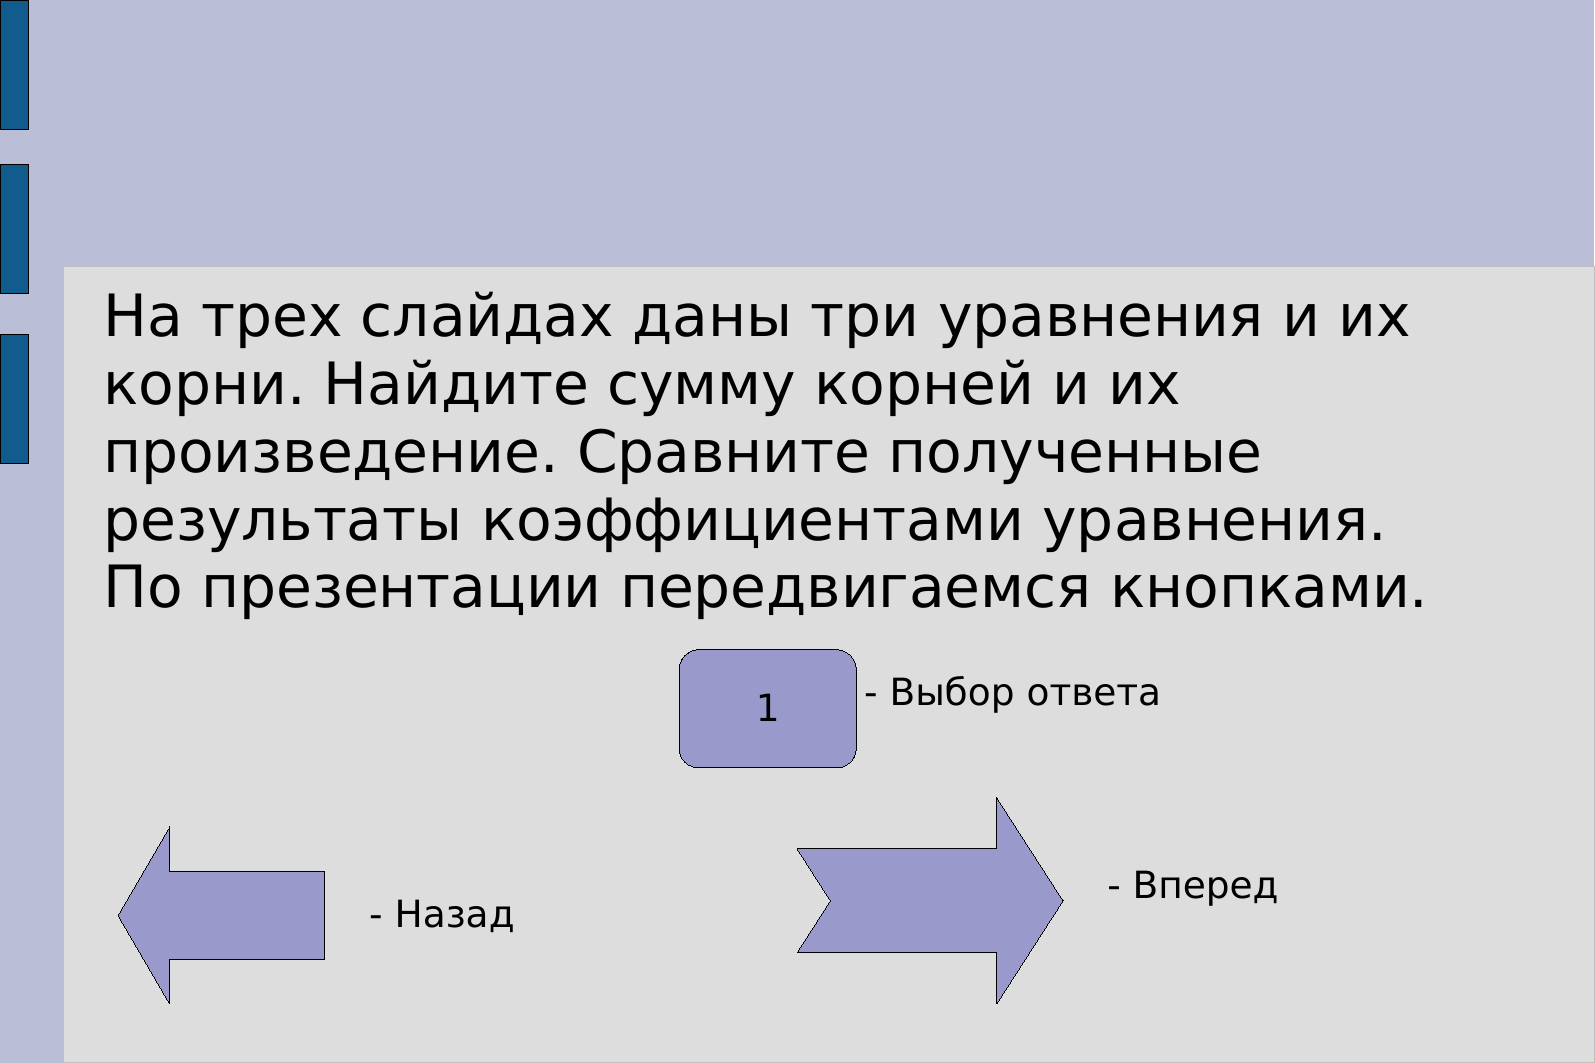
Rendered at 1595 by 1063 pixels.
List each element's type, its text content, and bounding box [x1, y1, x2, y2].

text_box 1 [679, 649, 857, 768]
text_box На трех слайдах даны три уравнения и их корни. Найдите сумму корней и их произведение. Сравните полученные результаты коэффициентами уравнения. По презентации передвигаемся кнопками. [88, 275, 1595, 629]
text_box [118, 826, 325, 1004]
text_box [797, 797, 1064, 1004]
text_box - Вперед [1092, 856, 1477, 915]
text_box - Выбор ответа [849, 663, 1293, 722]
text_box - Назад [354, 885, 562, 945]
